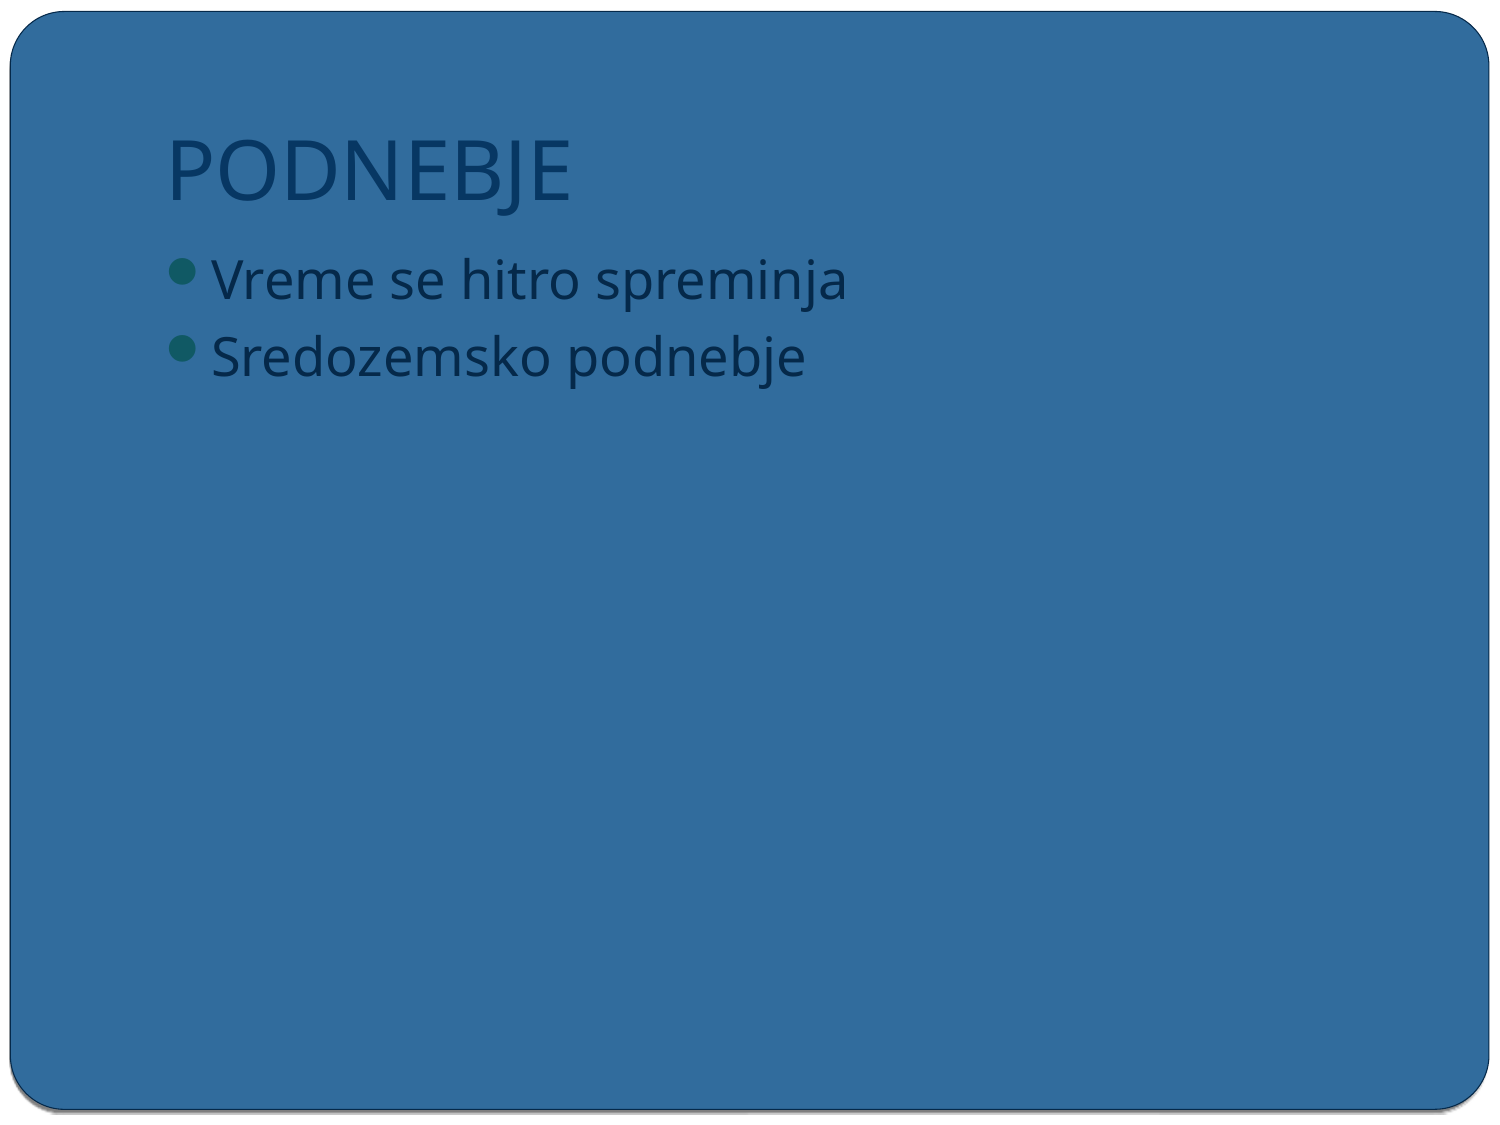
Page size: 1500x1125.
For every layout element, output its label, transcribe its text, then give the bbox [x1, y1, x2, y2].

title PODNEBJE [150, 45, 1425, 233]
list Vreme se hitro spreminja Sredozemsko podnebje [150, 237, 1425, 988]
